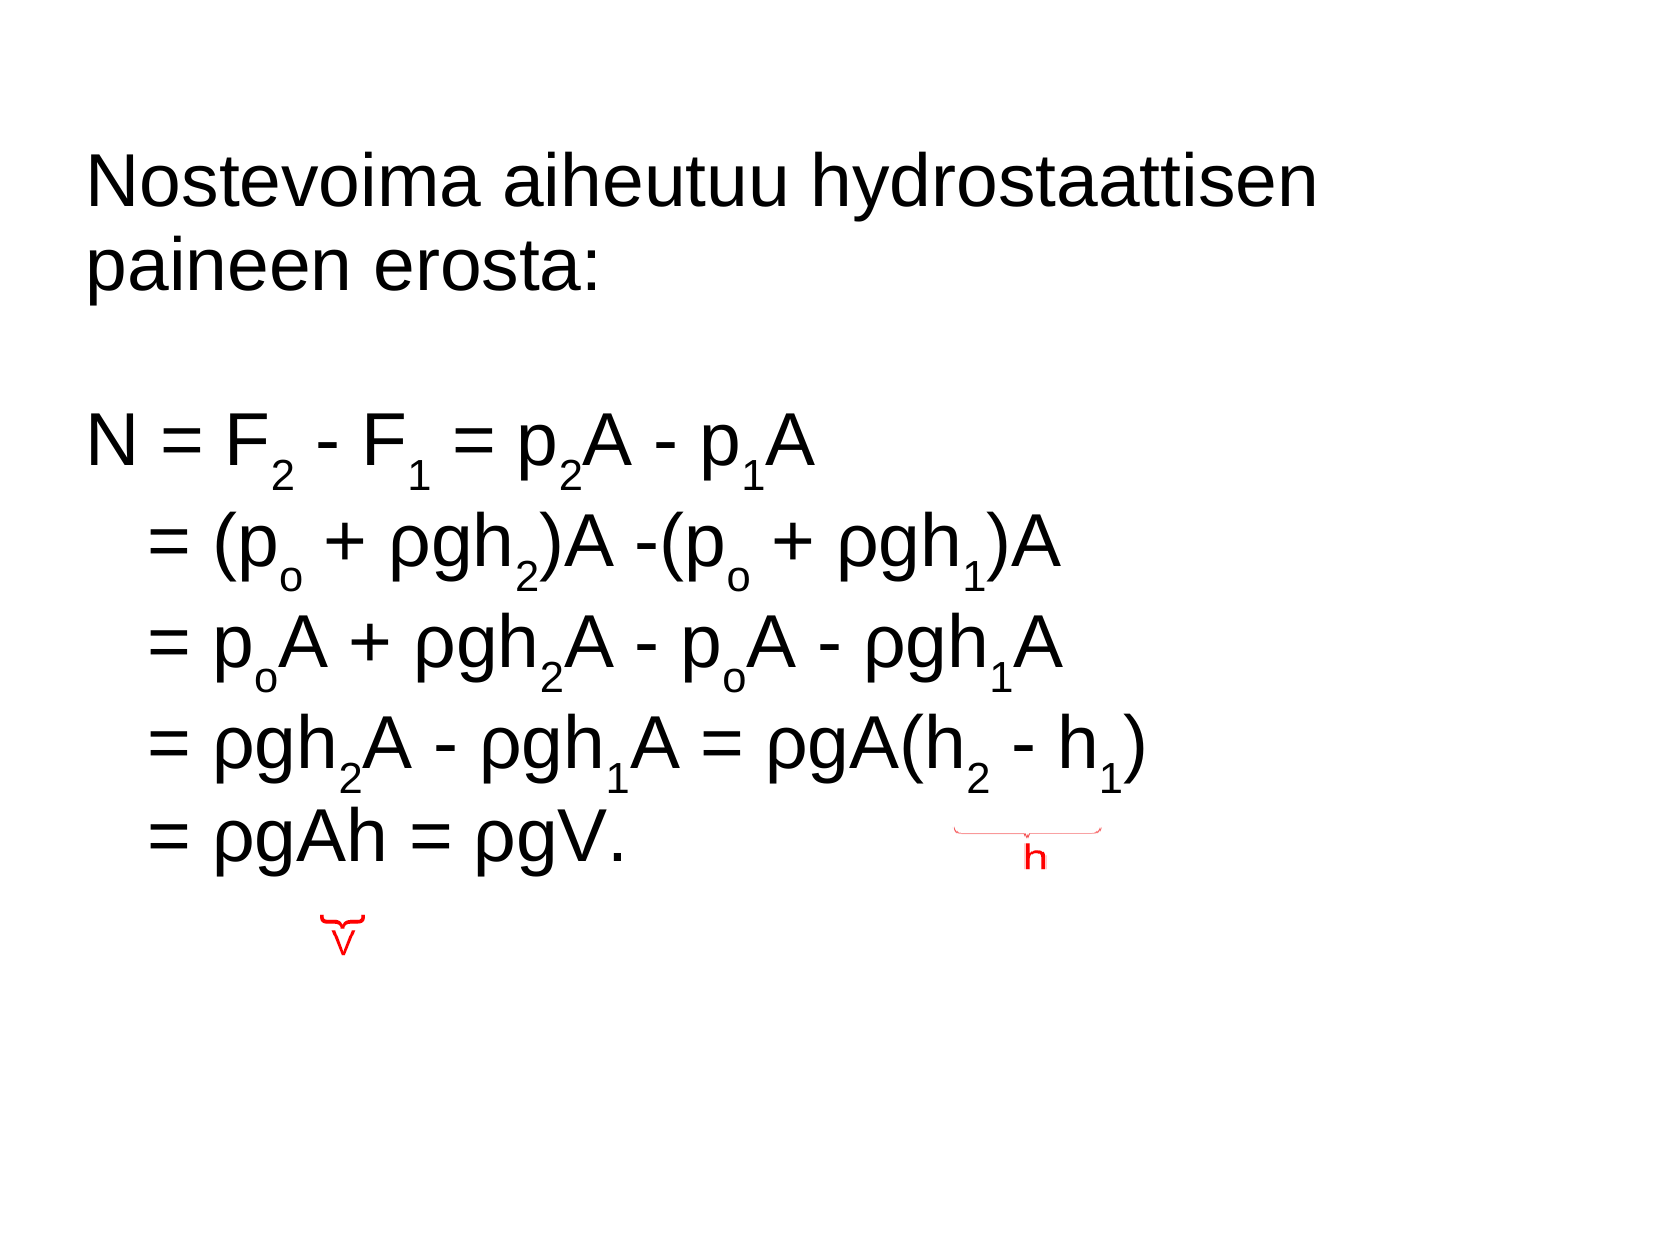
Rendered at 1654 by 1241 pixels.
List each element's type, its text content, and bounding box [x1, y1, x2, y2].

text_box Nostevoima aiheutuu hydrostaattisen paineen erosta: N = F2 - F1 = p2A - p1A = (po + ρgh2)A -(po + ρgh1)A = poA + ρgh2A - poA - ρgh1A = ρgh2A - ρgh1A = ρgA(h2 - h1) = ρgAh = ρgV. [70, 127, 1548, 886]
picture [295, 885, 398, 987]
picture [920, 796, 1134, 898]
